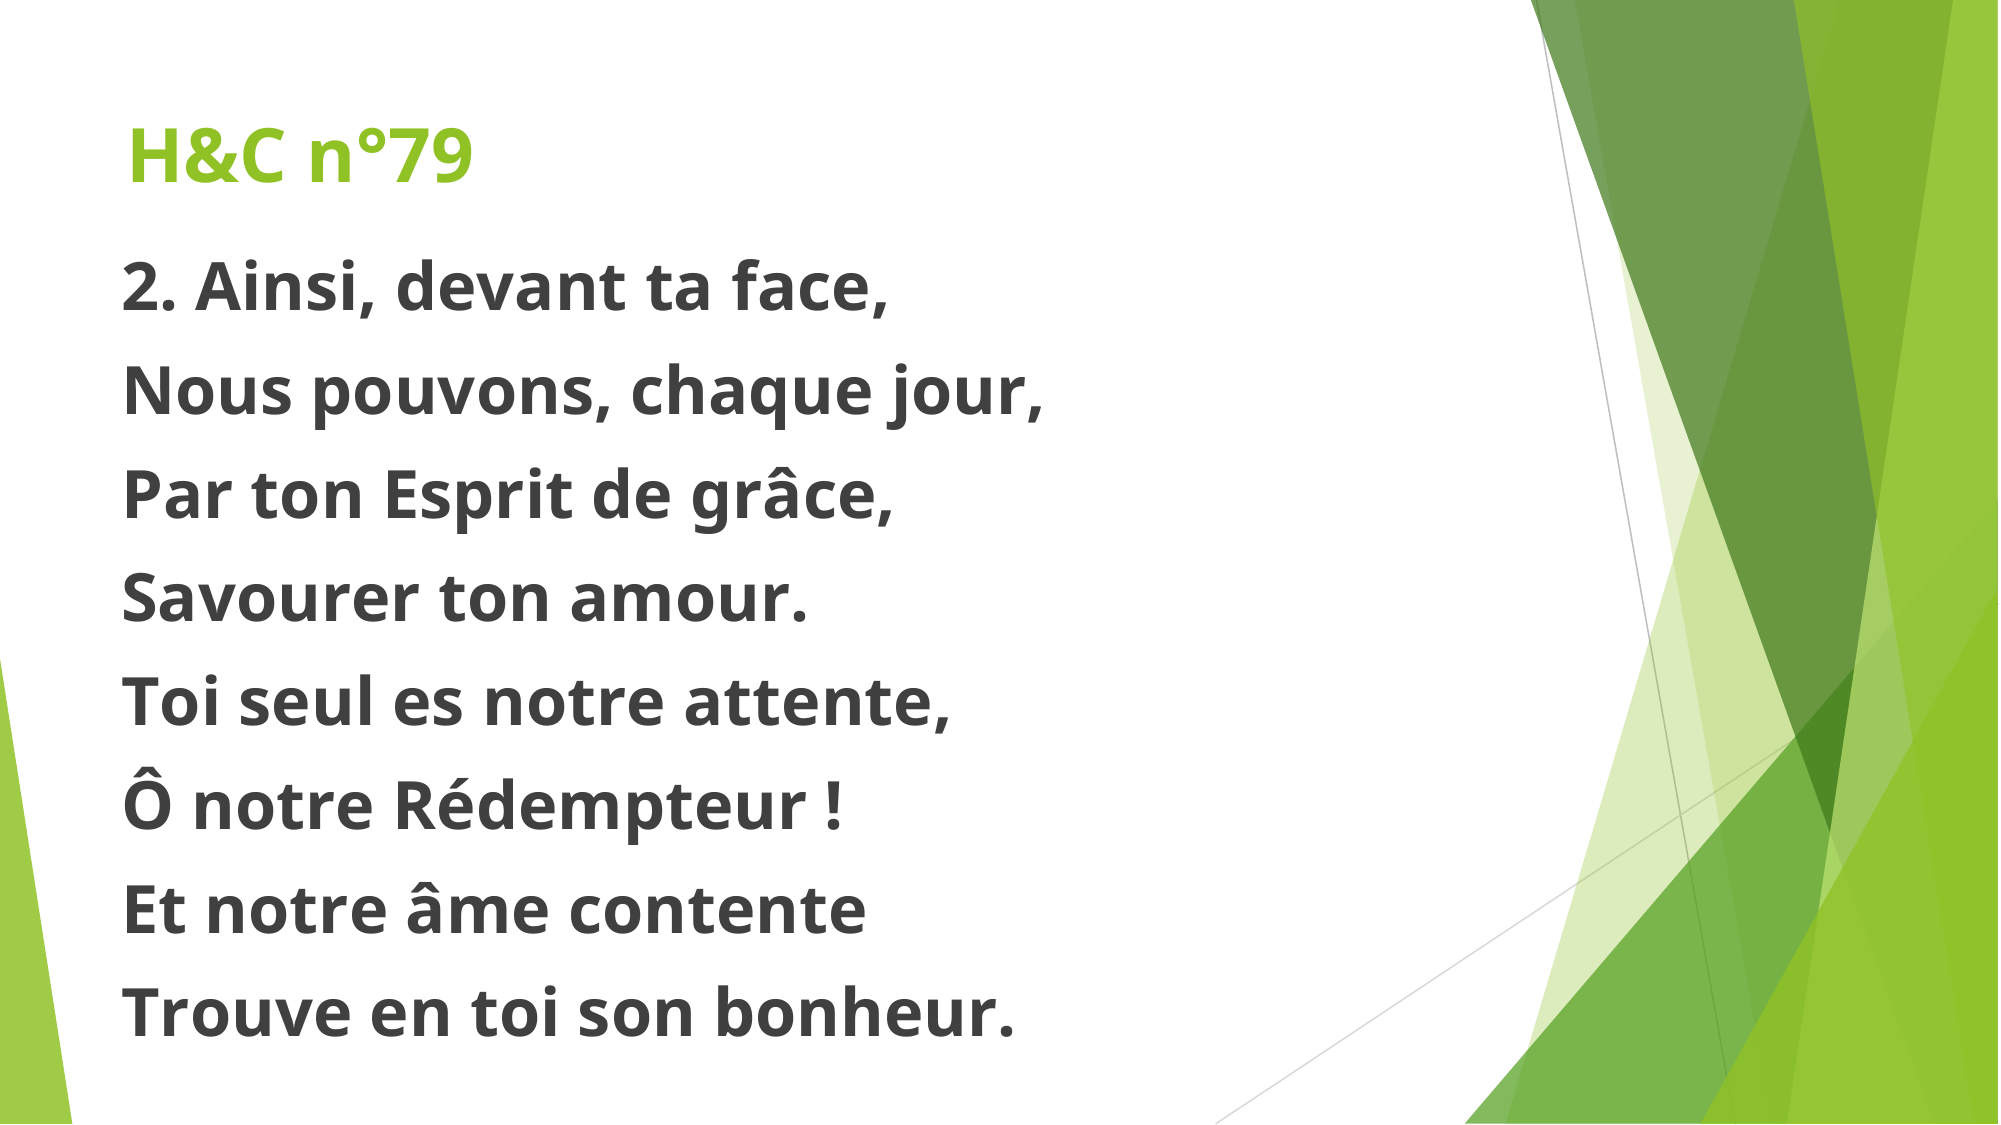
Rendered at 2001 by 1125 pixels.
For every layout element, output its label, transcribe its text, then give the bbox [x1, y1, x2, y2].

text_box H&C n°79 [111, 99, 1522, 213]
text_box 2. Ainsi, devant ta face, Nous pouvons, chaque jour, Par ton Esprit de grâce, Savourer ton amour. Toi seul es notre attente, Ô notre Rédempteur ! Et notre âme contente Trouve en toi son bonheur. [106, 224, 1961, 886]
